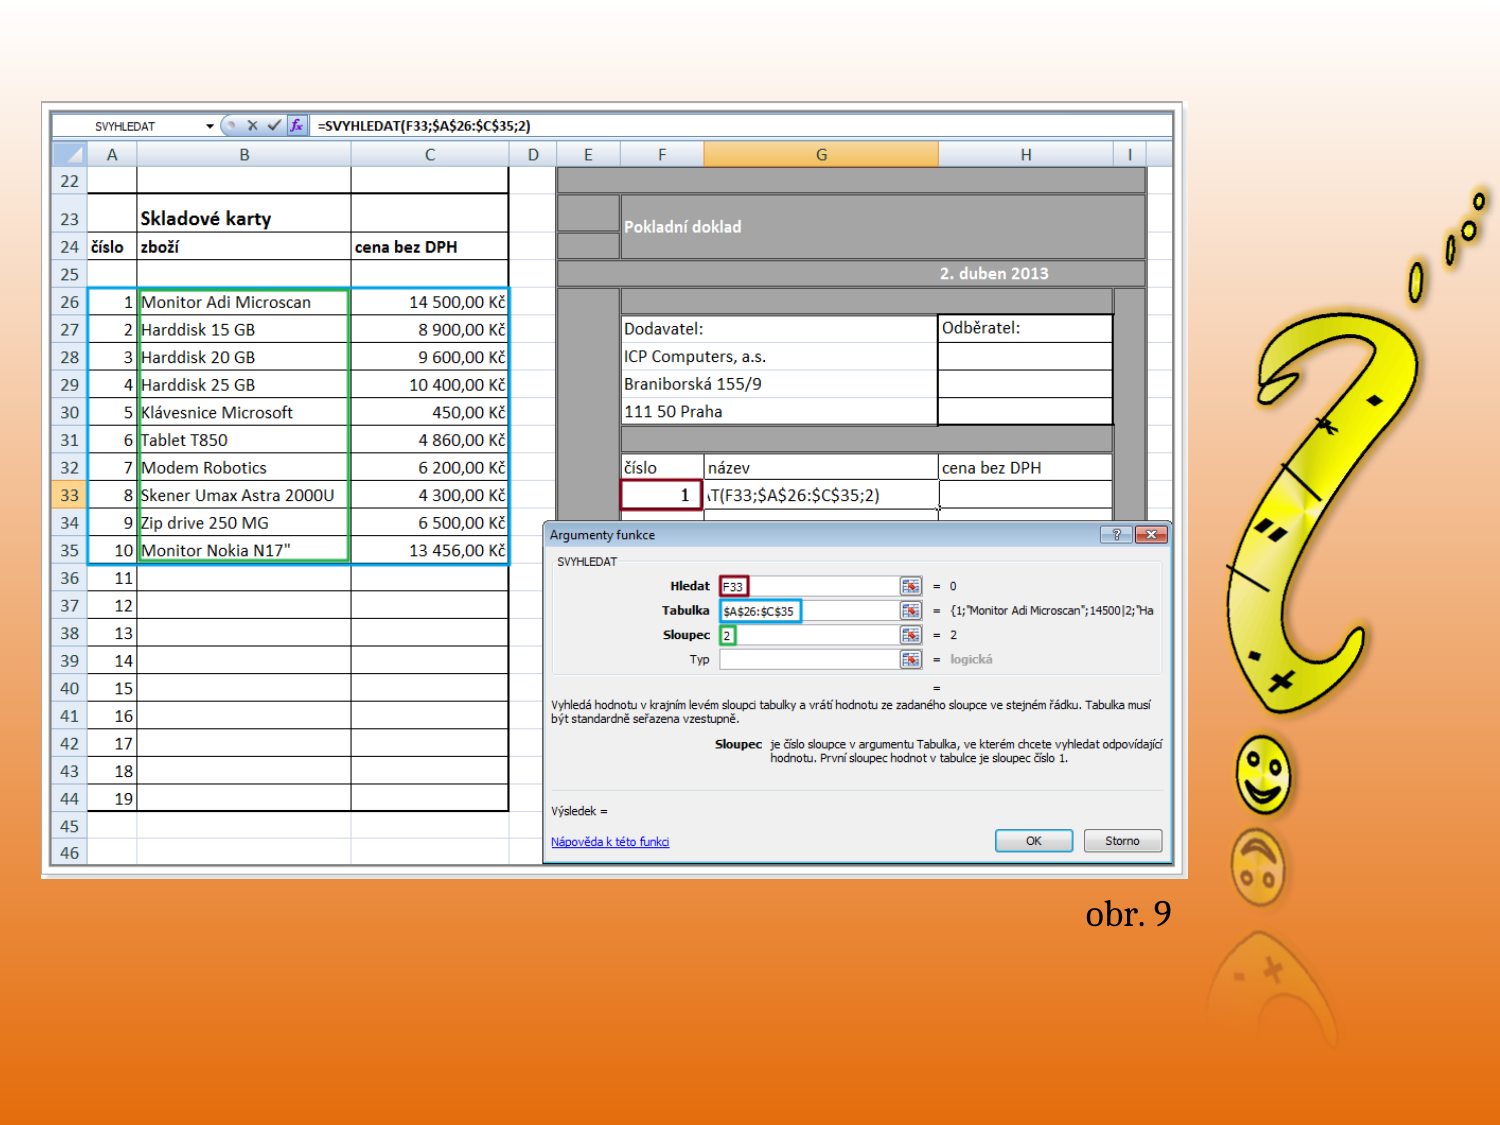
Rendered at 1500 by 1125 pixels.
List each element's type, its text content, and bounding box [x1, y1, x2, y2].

text_box obr. 9 [1071, 881, 1188, 942]
picture [41, 101, 1500, 1125]
